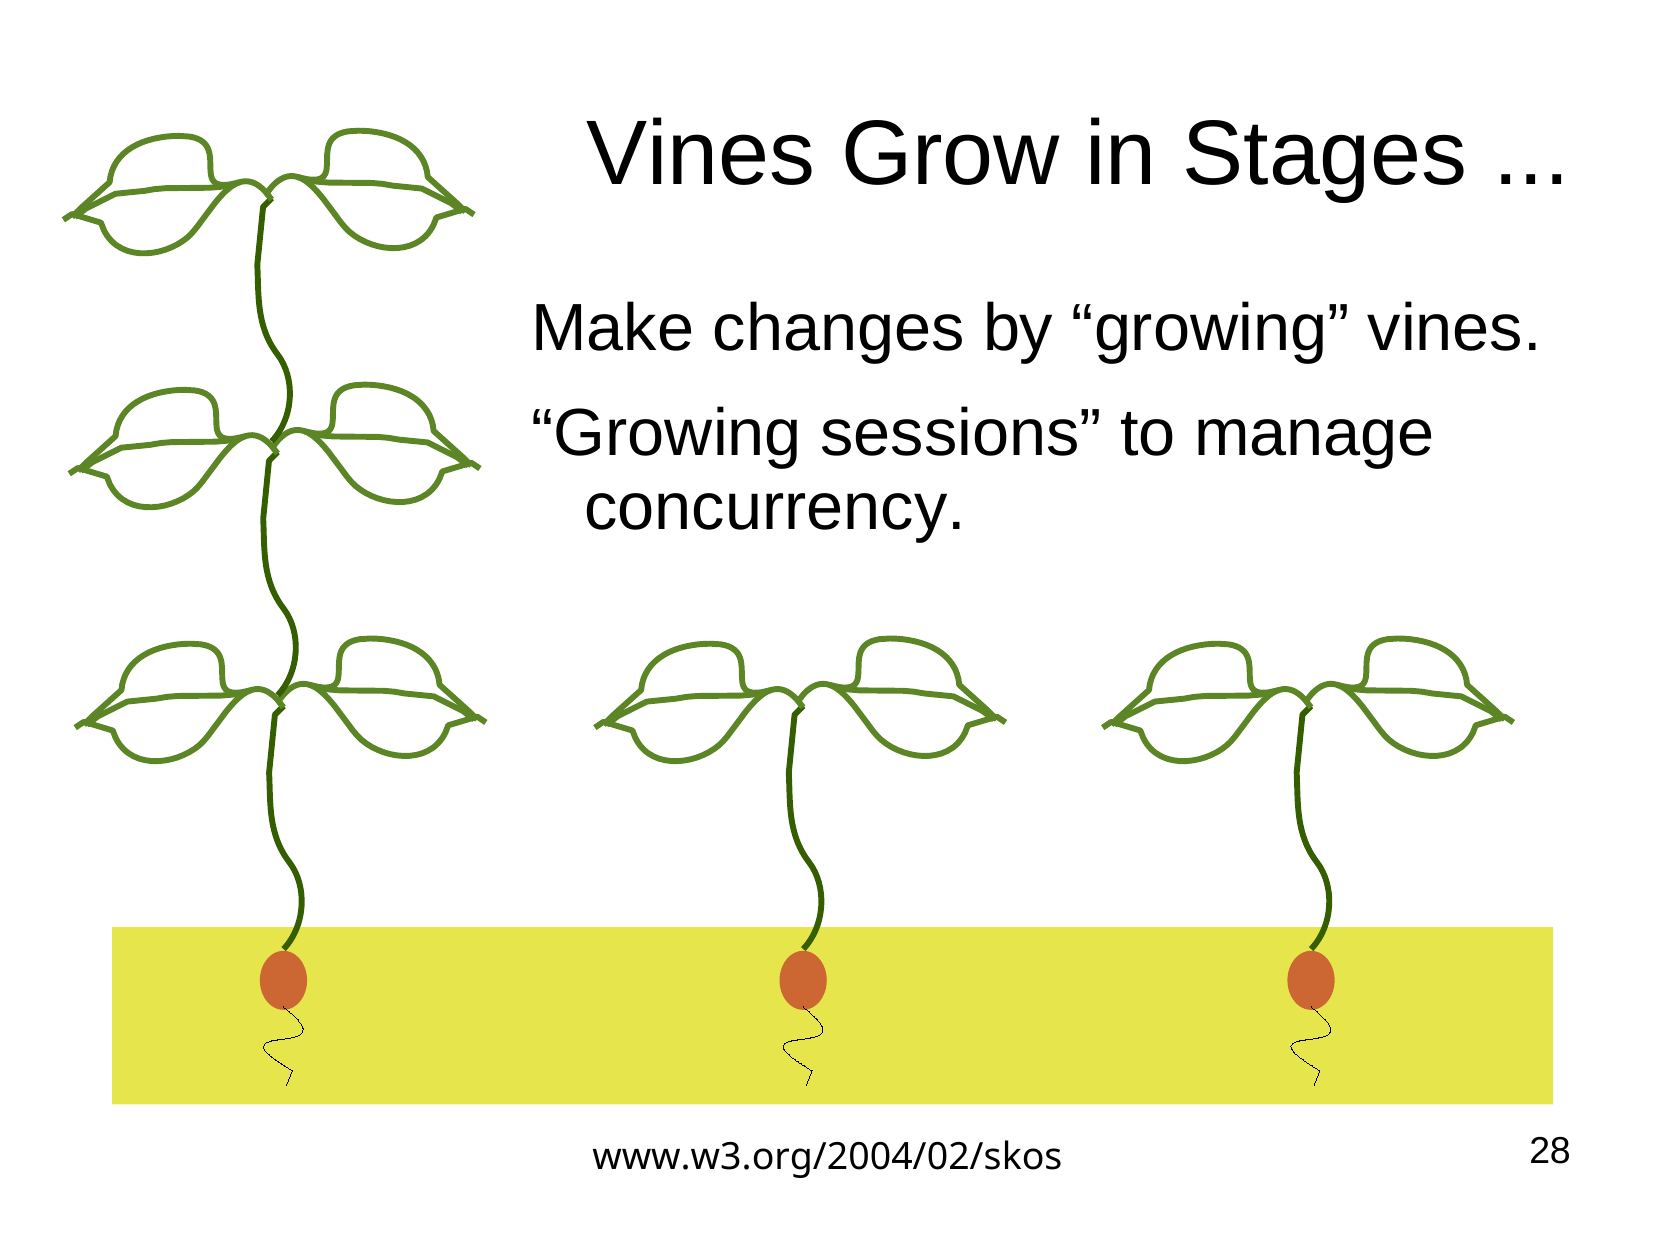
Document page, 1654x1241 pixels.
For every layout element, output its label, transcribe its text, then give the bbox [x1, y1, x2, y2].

text_box [112, 927, 1554, 1105]
list Make changes by “growing” vines. “Growing sessions” to manage concurrency. [513, 290, 1613, 1094]
title Vines Grow in Stages ... [82, 49, 1571, 257]
